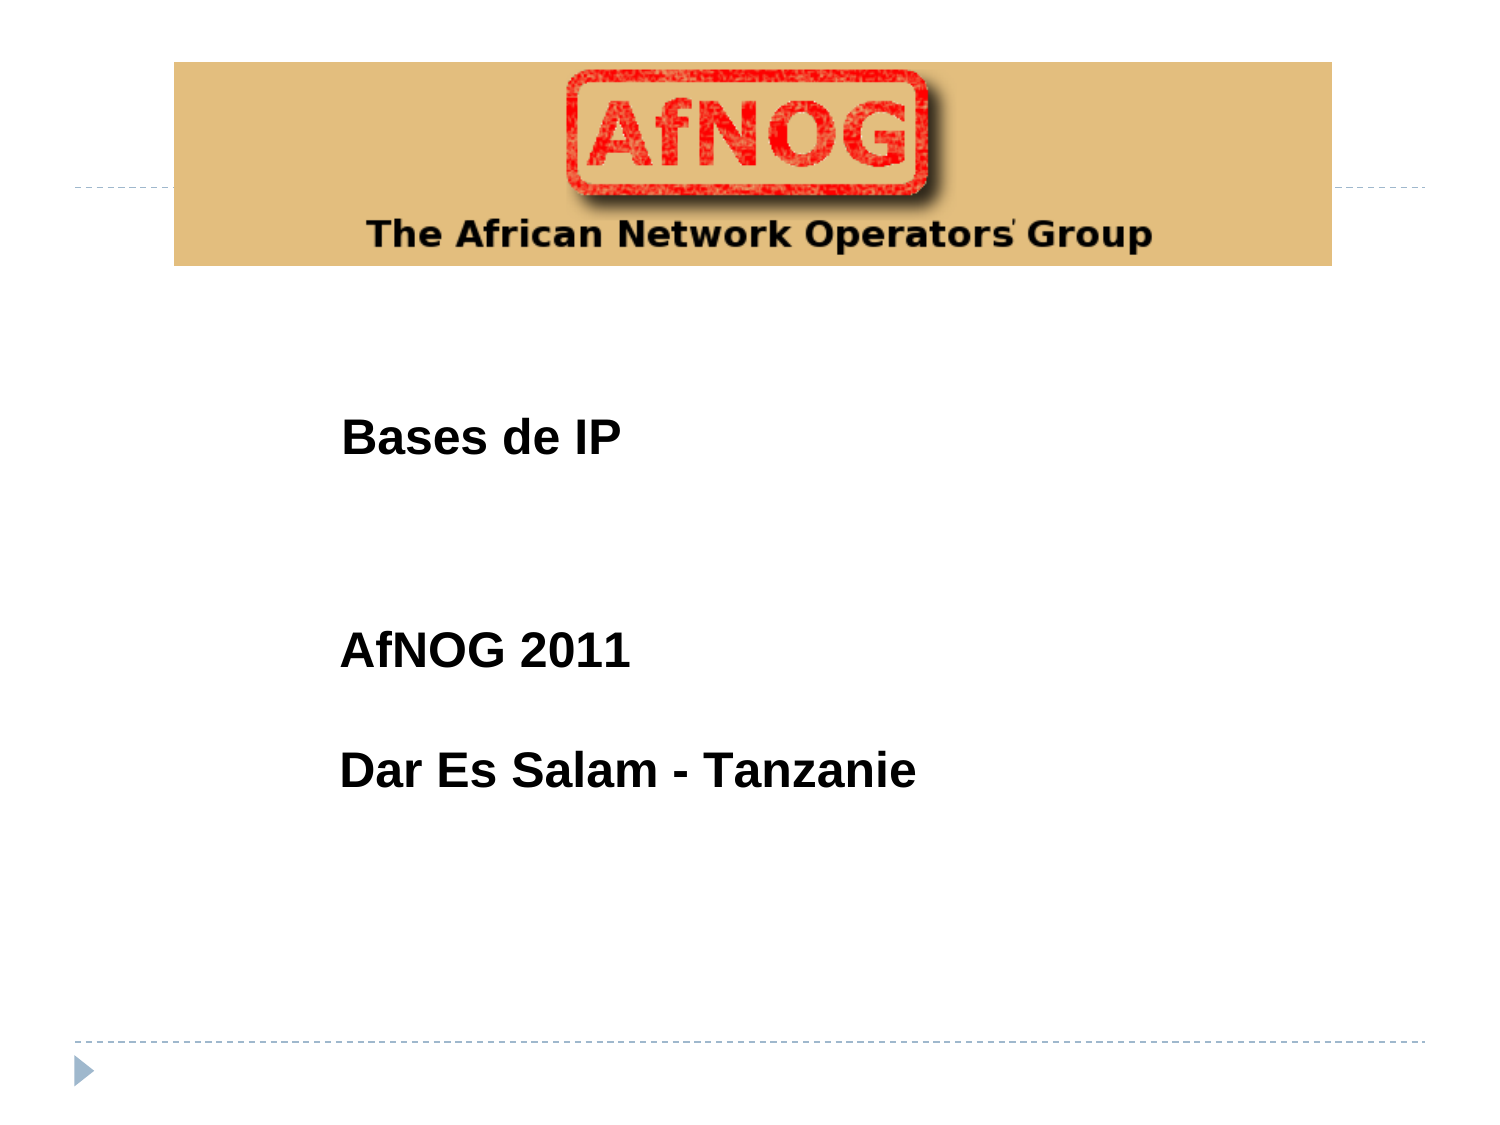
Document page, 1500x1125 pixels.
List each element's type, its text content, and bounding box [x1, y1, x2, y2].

picture [174, 62, 1332, 266]
text_box Bases de IP [326, 397, 637, 473]
text_box AfNOG 2011 Dar Es Salam - Tanzanie [324, 609, 1146, 806]
